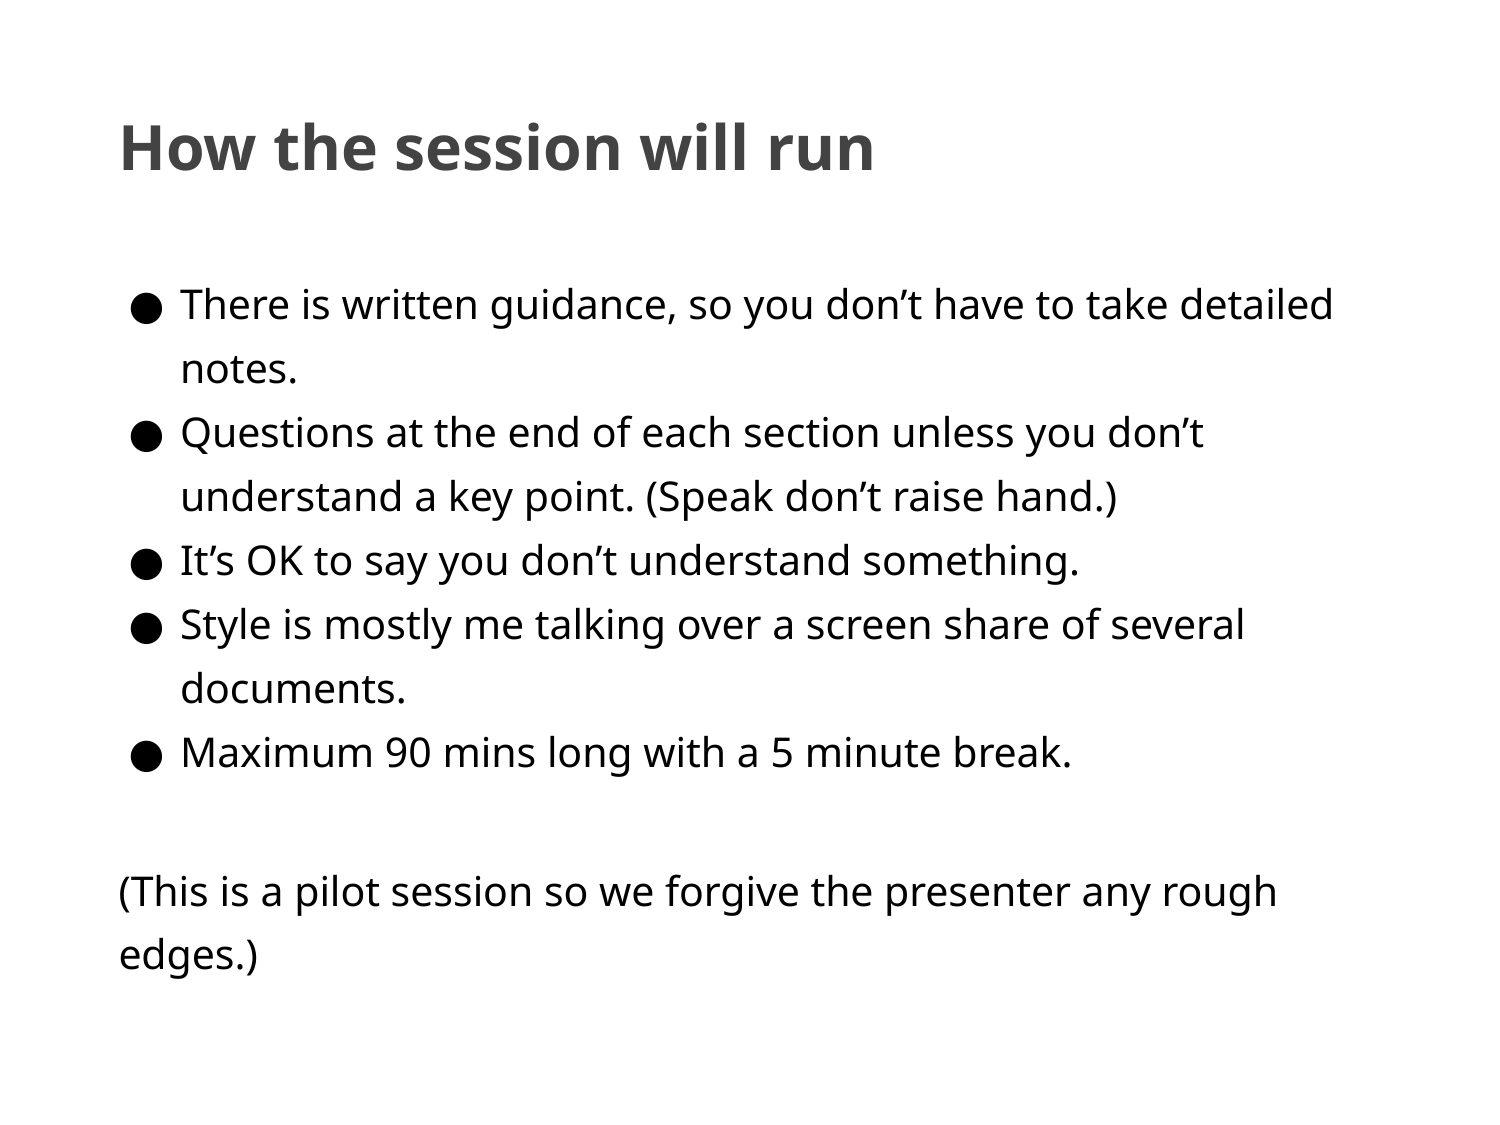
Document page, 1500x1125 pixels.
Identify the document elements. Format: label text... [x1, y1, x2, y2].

title How the session will run [103, 89, 1397, 215]
list There is written guidance, so you don’t have to take detailed notes. Questions at the end of each section unless you don’t understand a key point. (Speak don’t raise hand.) It’s OK to say you don’t understand something. Style is mostly me talking over a screen share of several documents. Maximum 90 mins long with a 5 minute break. (This is a pilot session so we forgive the presenter any rough edges.) [103, 252, 1397, 1000]
